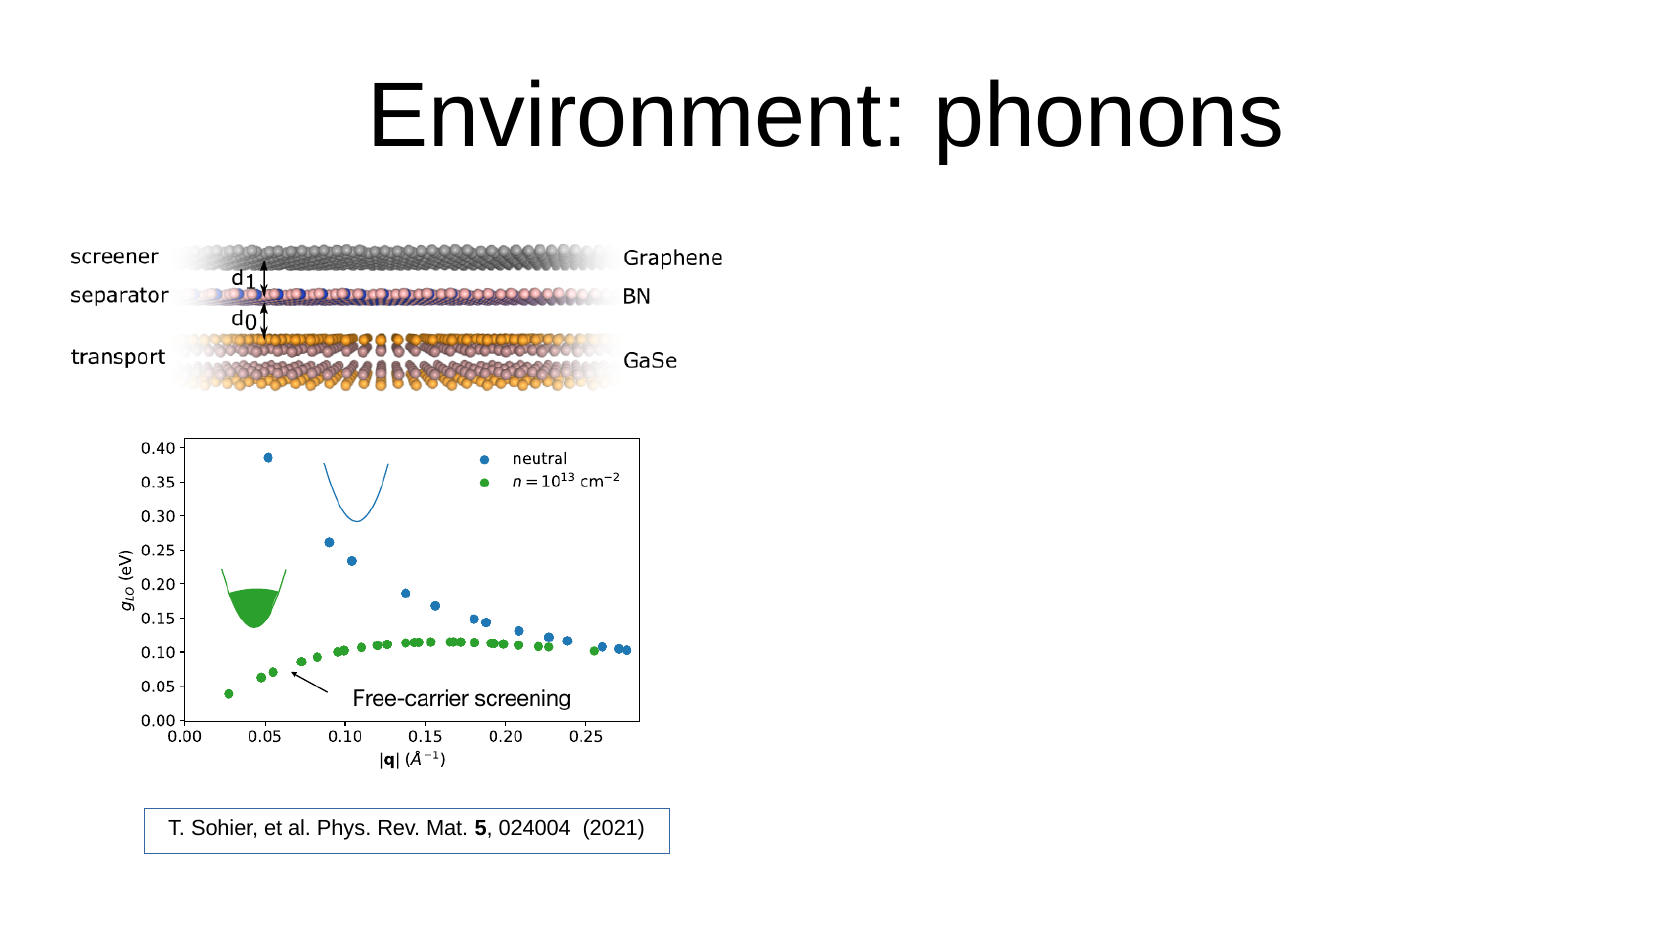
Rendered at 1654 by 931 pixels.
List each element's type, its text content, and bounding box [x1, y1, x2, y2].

title Environment: phonons [82, 37, 1571, 193]
text_box T. Sohier, et al. Phys. Rev. Mat. 5, 024004 (2021) [144, 808, 670, 854]
picture [54, 208, 730, 775]
